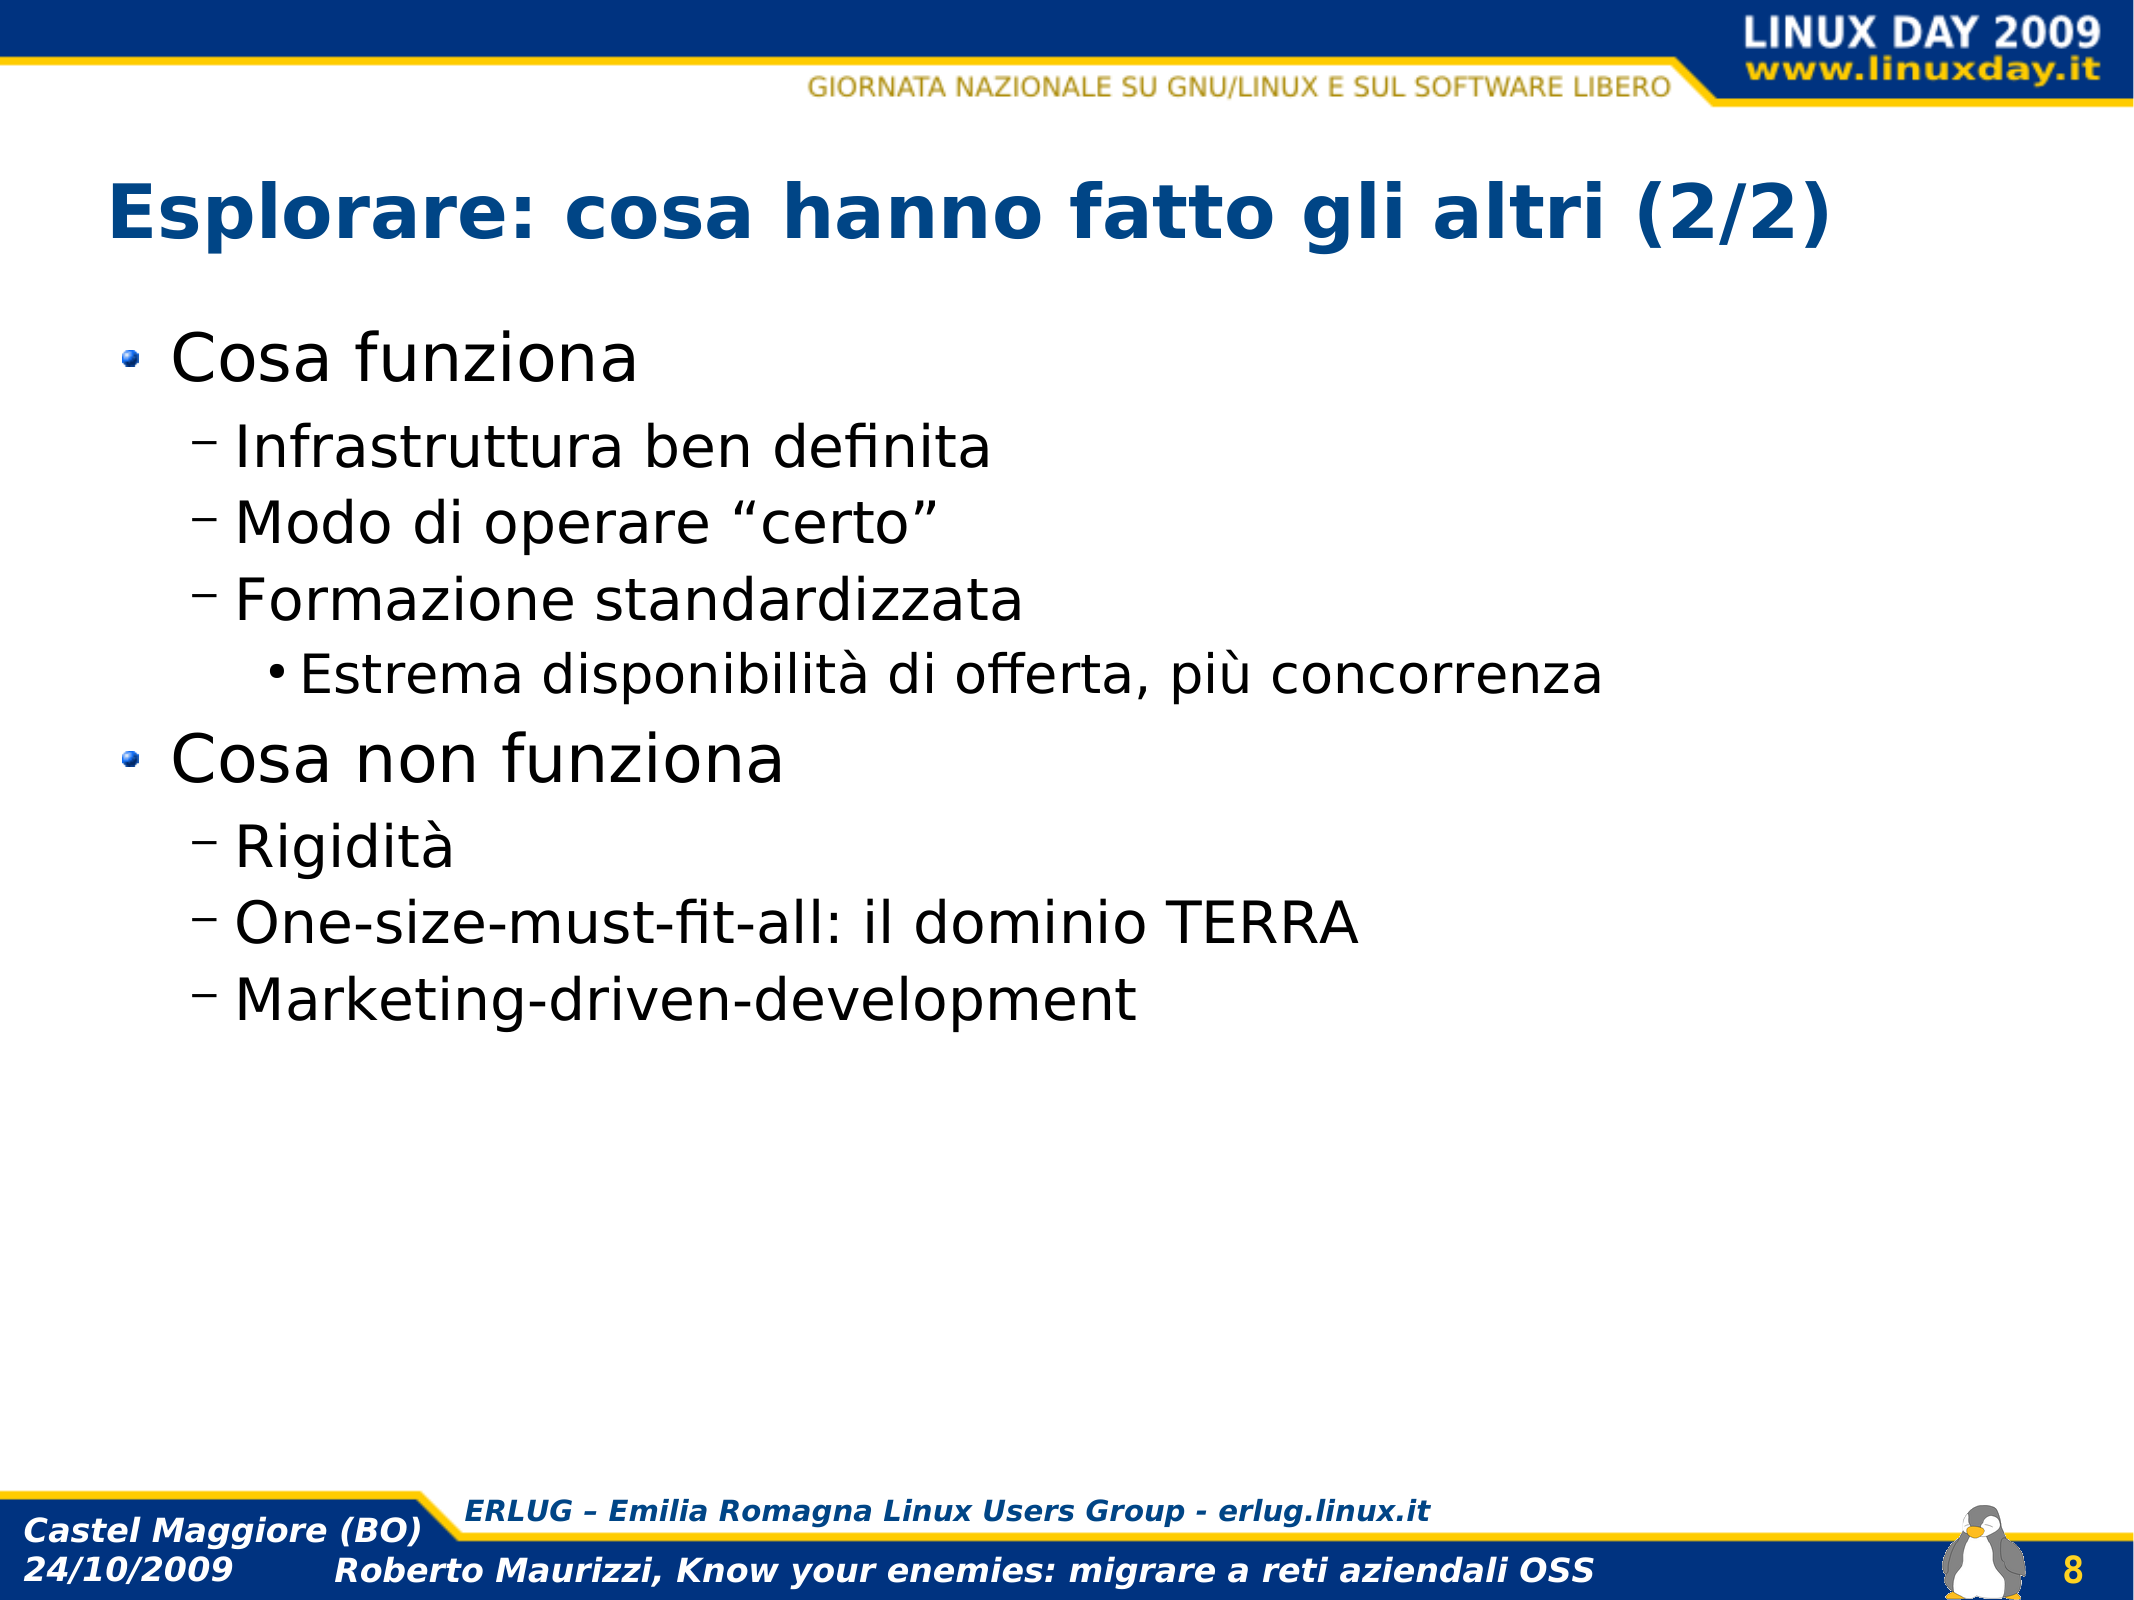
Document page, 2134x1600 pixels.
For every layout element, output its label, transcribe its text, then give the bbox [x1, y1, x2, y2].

list Cosa funziona Infrastruttura ben definita Modo di operare “certo” Formazione standardizzata Estrema disponibilità di offerta, più concorrenza Cosa non funziona Rigidità One-size-must-fit-all: il dominio TERRA Marketing-driven-development [106, 319, 2027, 1034]
title Esplorare: cosa hanno fatto gli altri (2/2) [106, 159, 2080, 267]
picture [0, 0, 2134, 1600]
